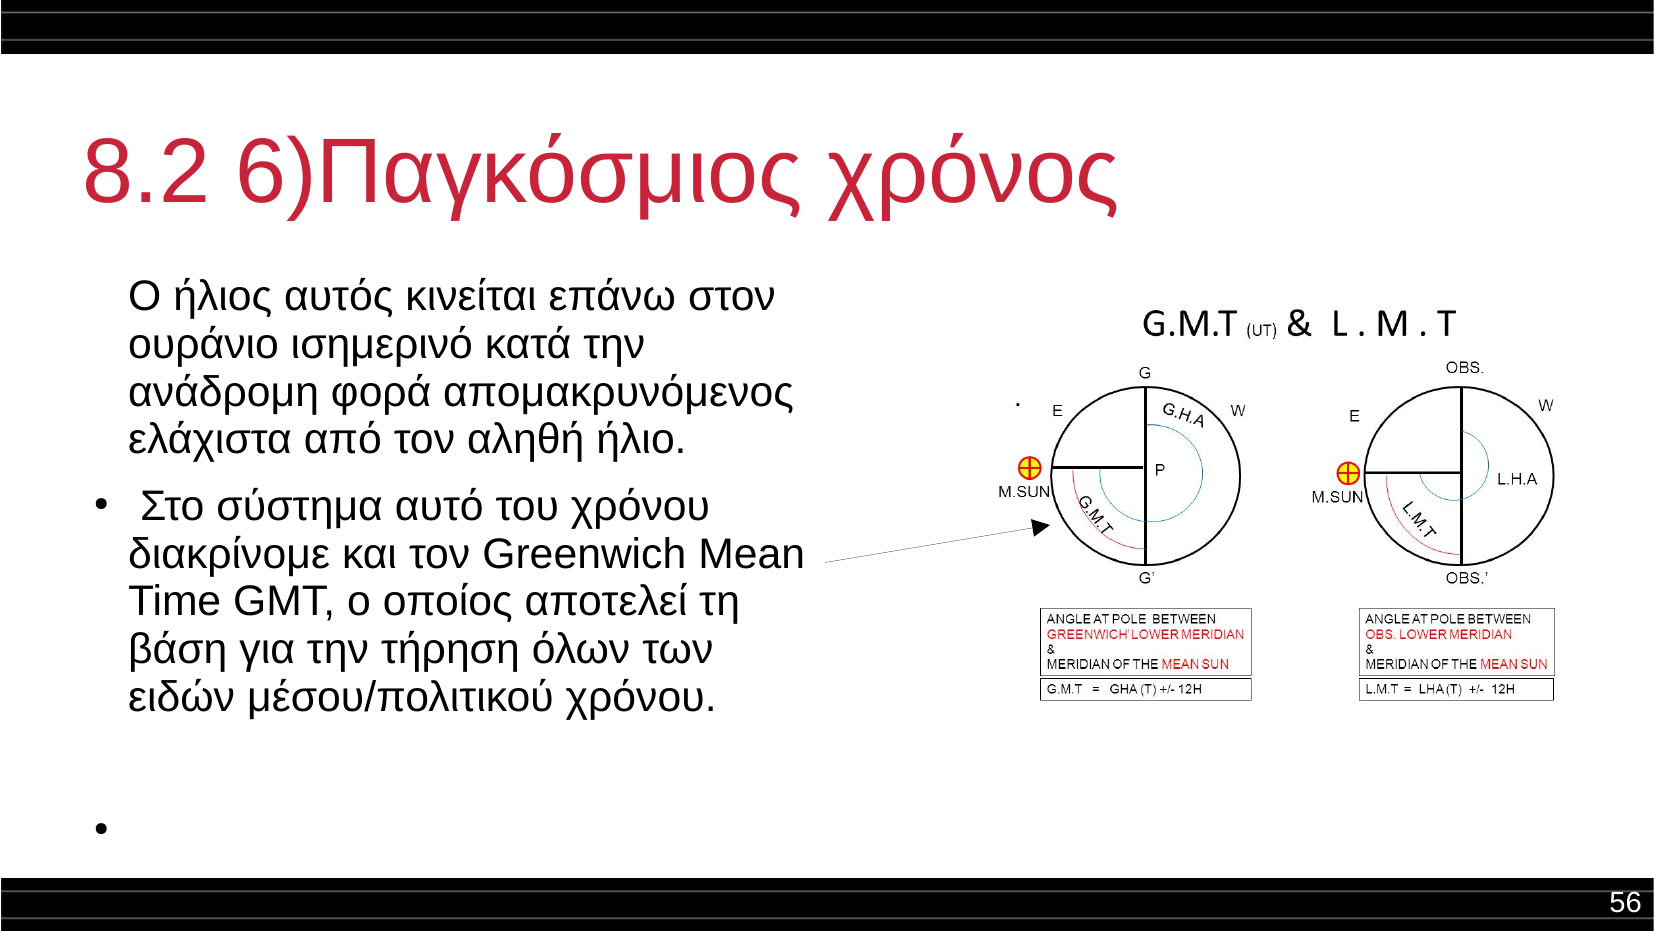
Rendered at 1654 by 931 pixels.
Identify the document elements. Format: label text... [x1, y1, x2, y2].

picture [1, 878, 1654, 931]
picture [1, 0, 1654, 54]
picture [975, 262, 1623, 748]
title 8.2 6)Παγκόσμιος χρόνος [82, 92, 1571, 249]
list Ο ήλιος αυτός κινείται επάνω στον ουράνιο ισημερινό κατά την ανάδρομη φορά απομακρυνόμενος ελάχιστα από τον αληθή ήλιο. Στο σύστημα αυτό του χρόνου διακρίνομε και τον Greenwich Mean Time GΜΤ, ο οποίος αποτελεί τη βάση για την τήρηση όλων των ειδών μέσου/πολιτικού χρόνου. [82, 271, 809, 758]
